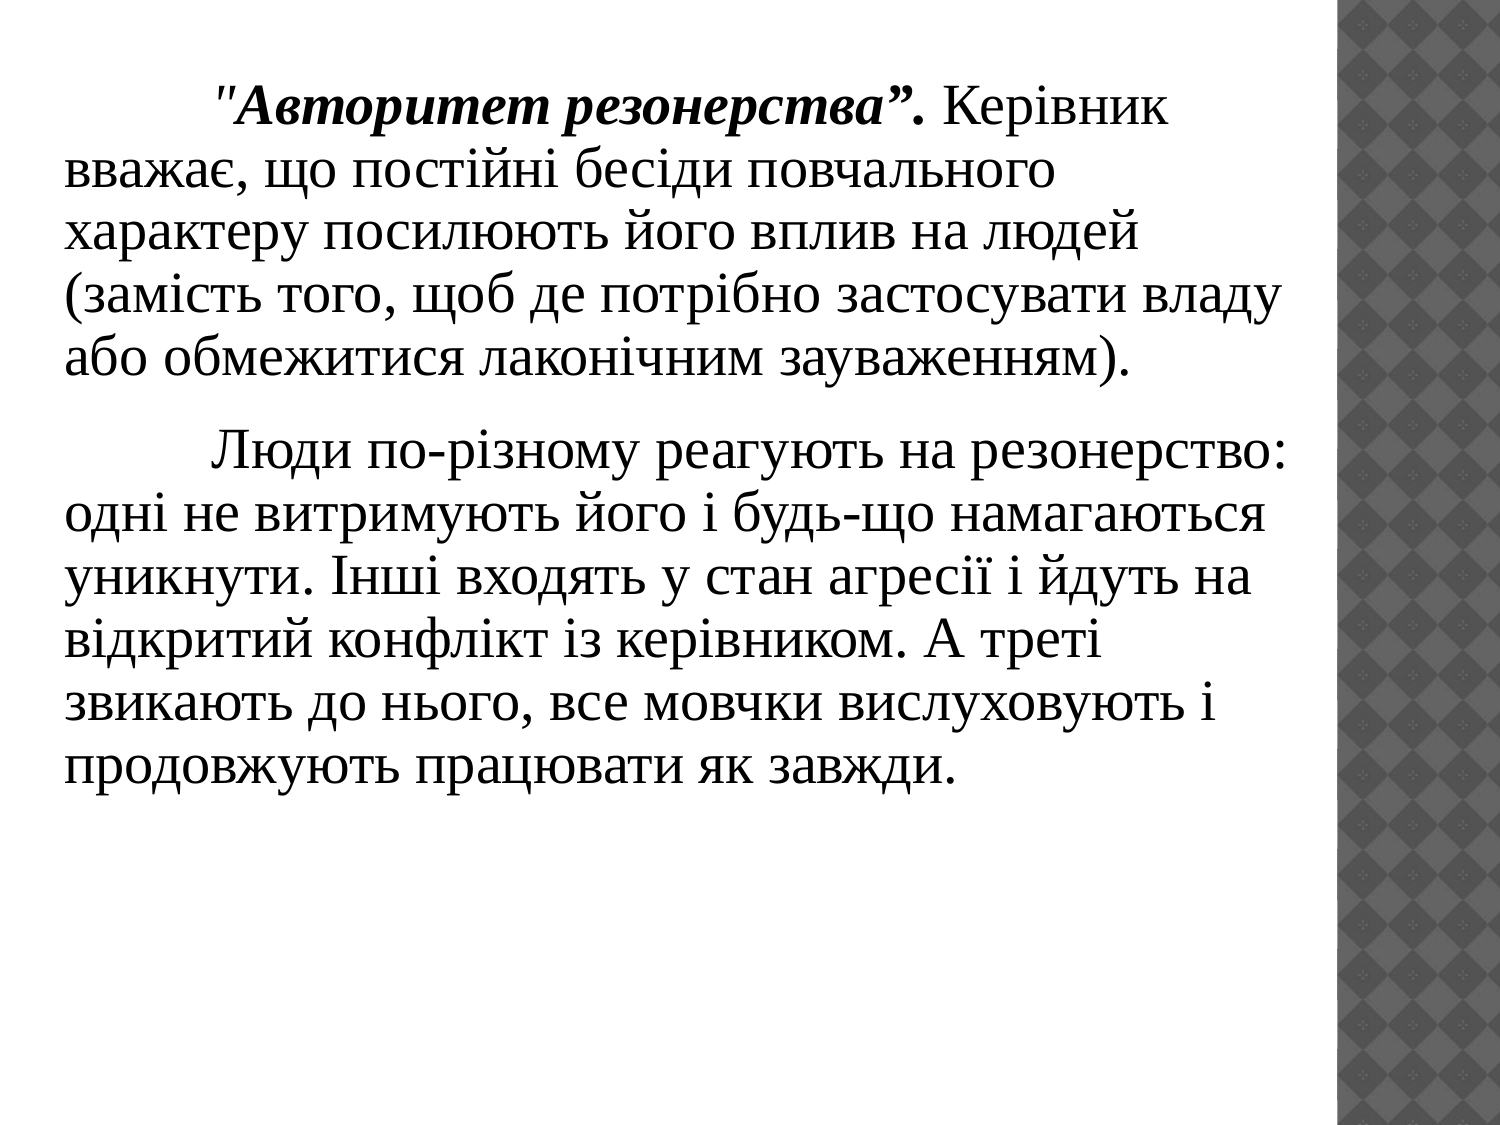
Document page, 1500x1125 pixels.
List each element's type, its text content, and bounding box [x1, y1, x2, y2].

list "Авторитет резонерства”. Керівник вважає, що постійні бесіди повчального характеру посилюють його вплив на людей (замість того, щоб де потрібно застосувати владу або обмежитися лаконічним зау­важенням). Люди по-різному реагують на резонерство: одні не витримують його і будь-що намагаються уникнути. Інші входять у стан агресії і йдуть на відкритий конфлікт із керівником. А треті звикають до нього, все мовчки вислуховують і продовжують працювати як завжди. [49, 66, 1306, 1001]
picture [1337, 0, 1500, 1125]
